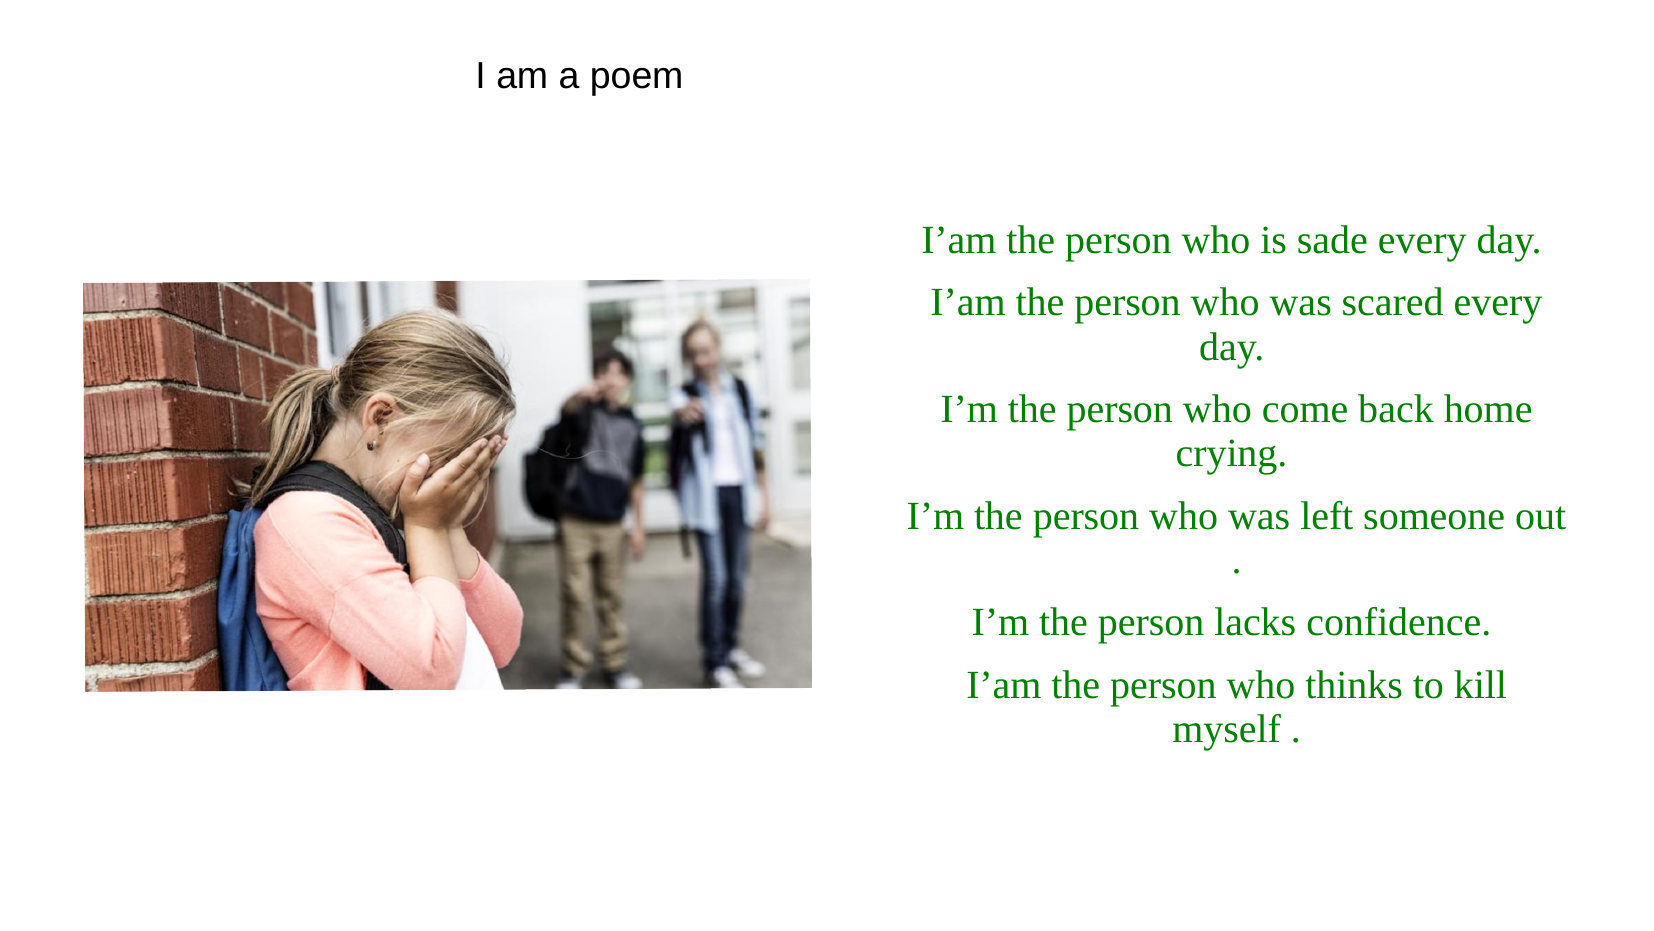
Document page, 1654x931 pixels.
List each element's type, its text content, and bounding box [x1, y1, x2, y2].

picture [82, 278, 812, 692]
text_box I am a poem [460, 47, 957, 105]
list I’am the person who is sade every day. I’am the person who was scared every day. I’m the person who come back home crying. I’m the person who was left someone out . I’m the person lacks confidence. I’am the person who thinks to kill myself . [845, 217, 1572, 758]
title [82, 37, 1571, 193]
